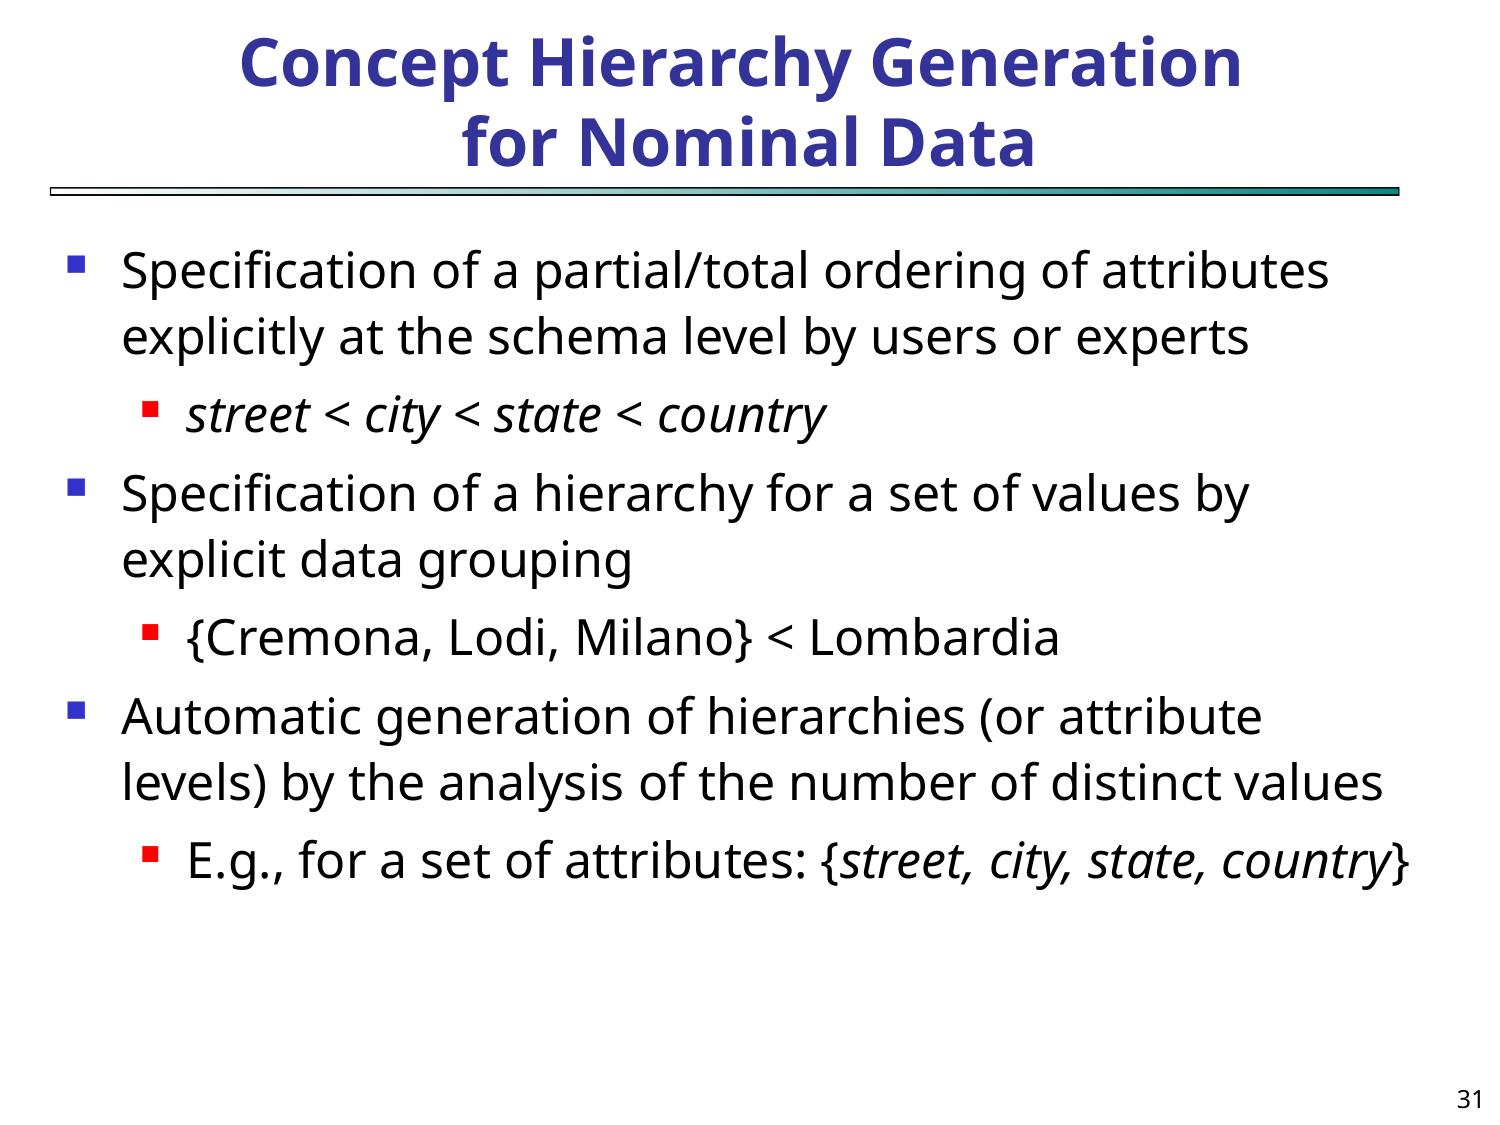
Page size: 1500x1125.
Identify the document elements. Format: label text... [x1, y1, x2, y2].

text_box <number> [1187, 1062, 1500, 1125]
title Concept Hierarchy Generation for Nominal Data [0, 12, 1500, 188]
list Specification of a partial/total ordering of attributes explicitly at the schema level by users or experts street < city < state < country Specification of a hierarchy for a set of values by explicit data grouping {Cremona, Lodi, Milano} < Lombardia Automatic generation of hierarchies (or attribute levels) by the analysis of the number of distinct values E.g., for a set of attributes: {street, city, state, country} [49, 224, 1438, 1063]
